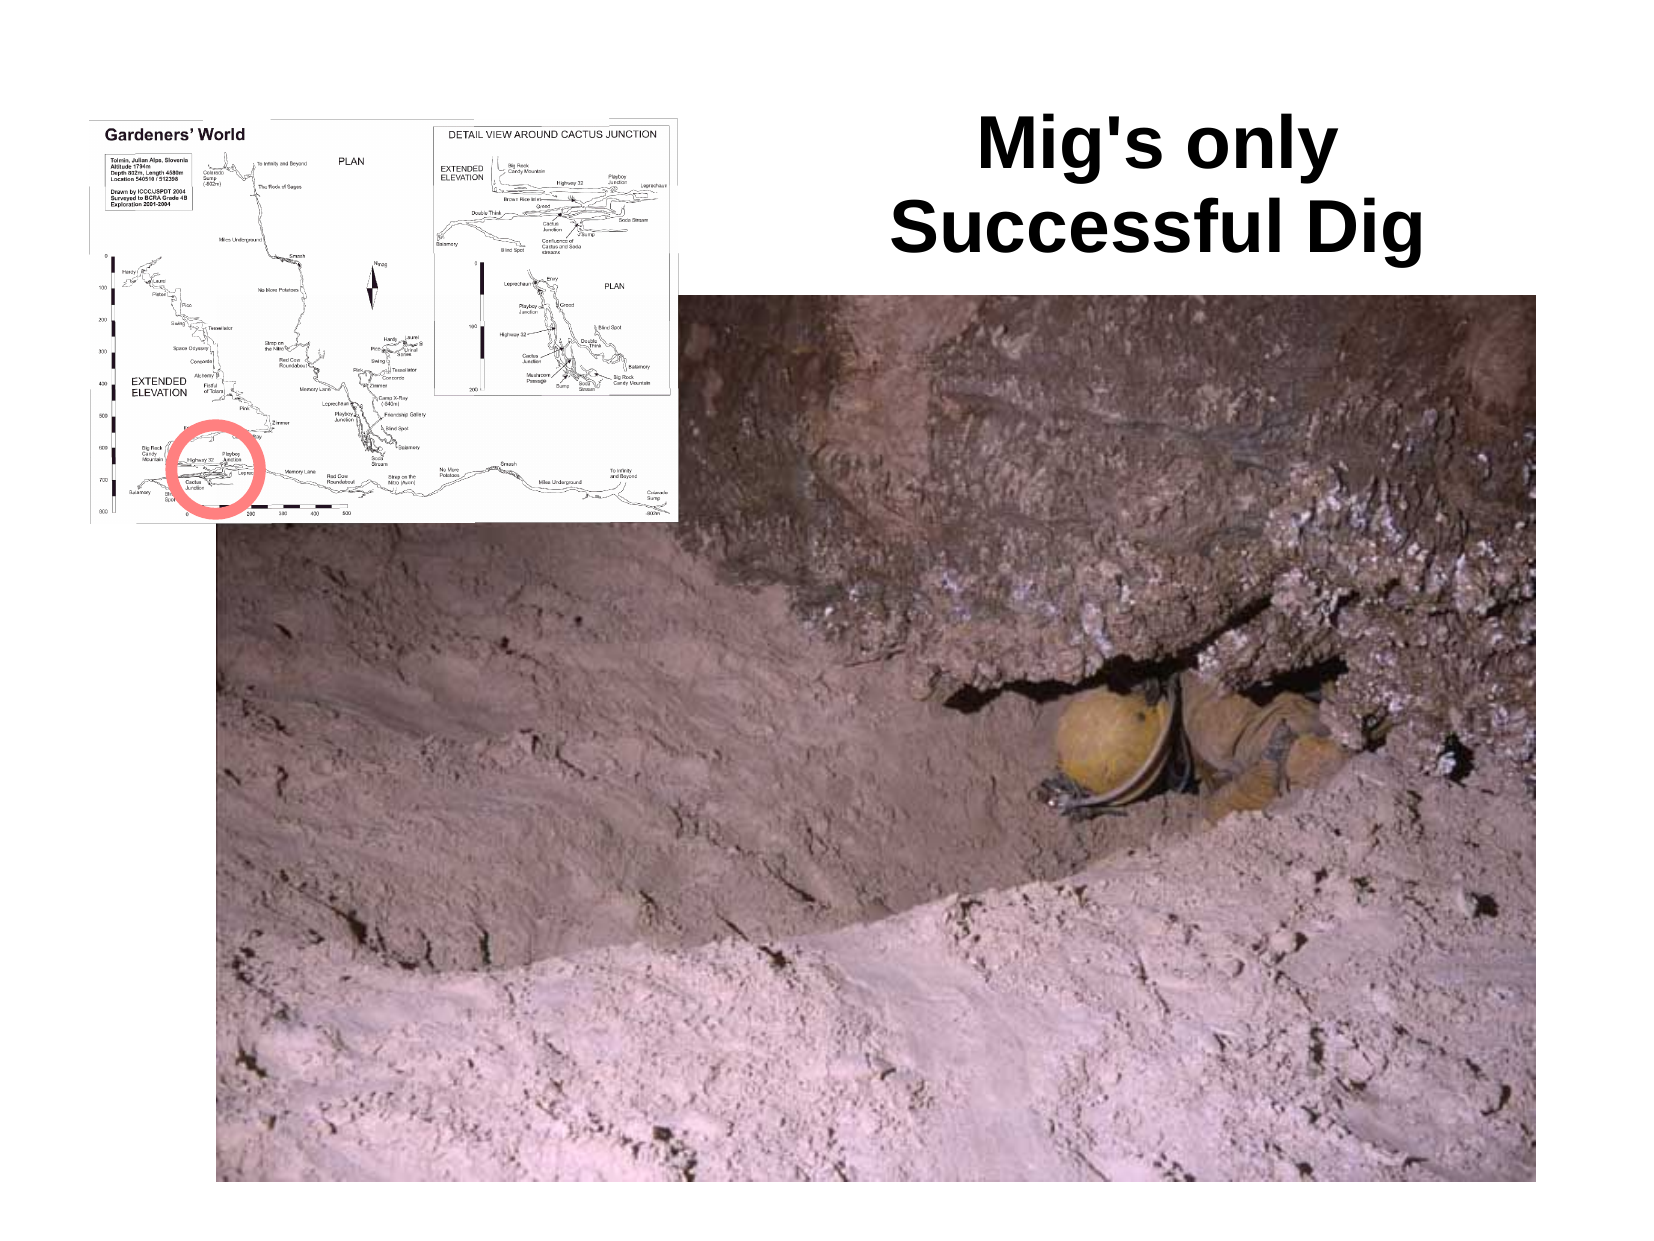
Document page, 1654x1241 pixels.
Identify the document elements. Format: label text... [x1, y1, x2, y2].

text_box Mig's only Successful Dig [801, 94, 1515, 277]
picture [89, 118, 1536, 1182]
